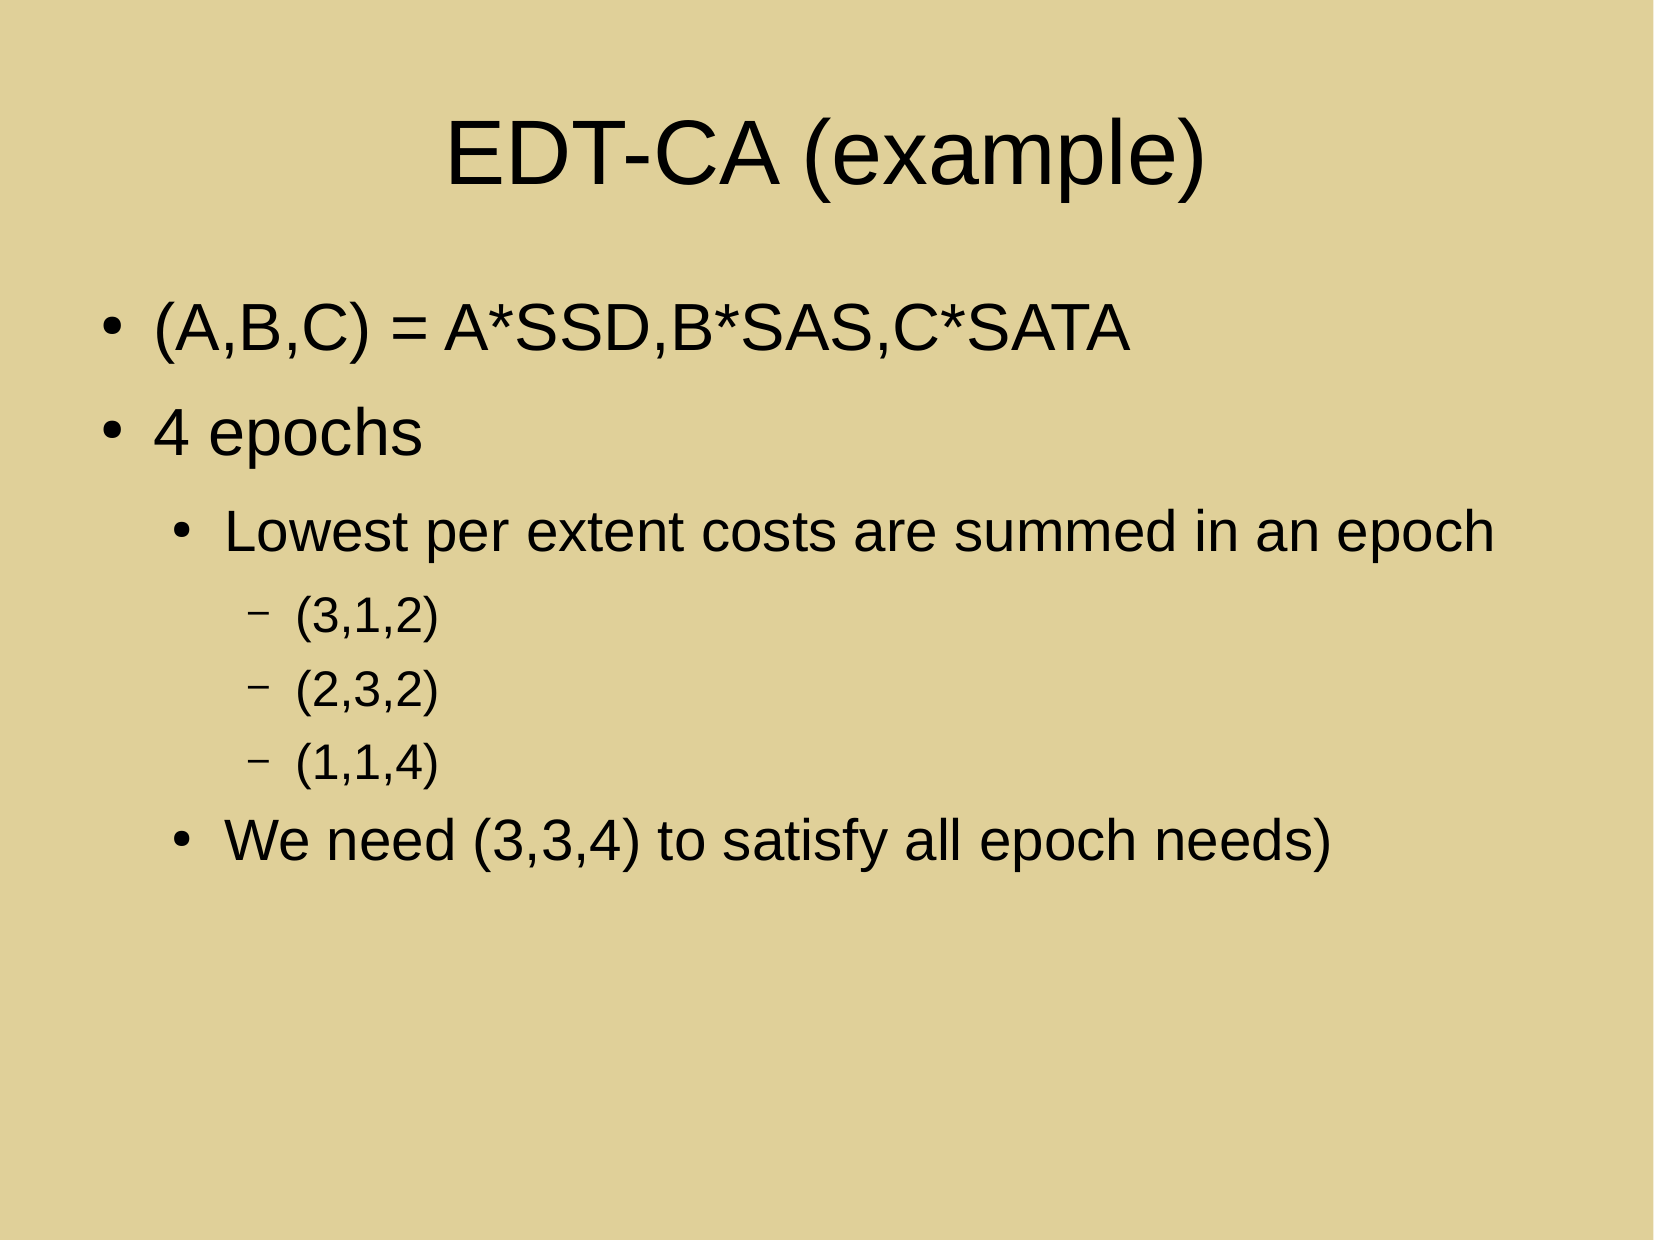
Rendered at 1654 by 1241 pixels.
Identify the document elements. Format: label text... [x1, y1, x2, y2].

list (A,B,C) = A*SSD,B*SAS,C*SATA 4 epochs Lowest per extent costs are summed in an epoch (3,1,2) (2,3,2) (1,1,4) We need (3,3,4) to satisfy all epoch needs) [82, 290, 1571, 1109]
title EDT-CA (example) [82, 49, 1571, 257]
